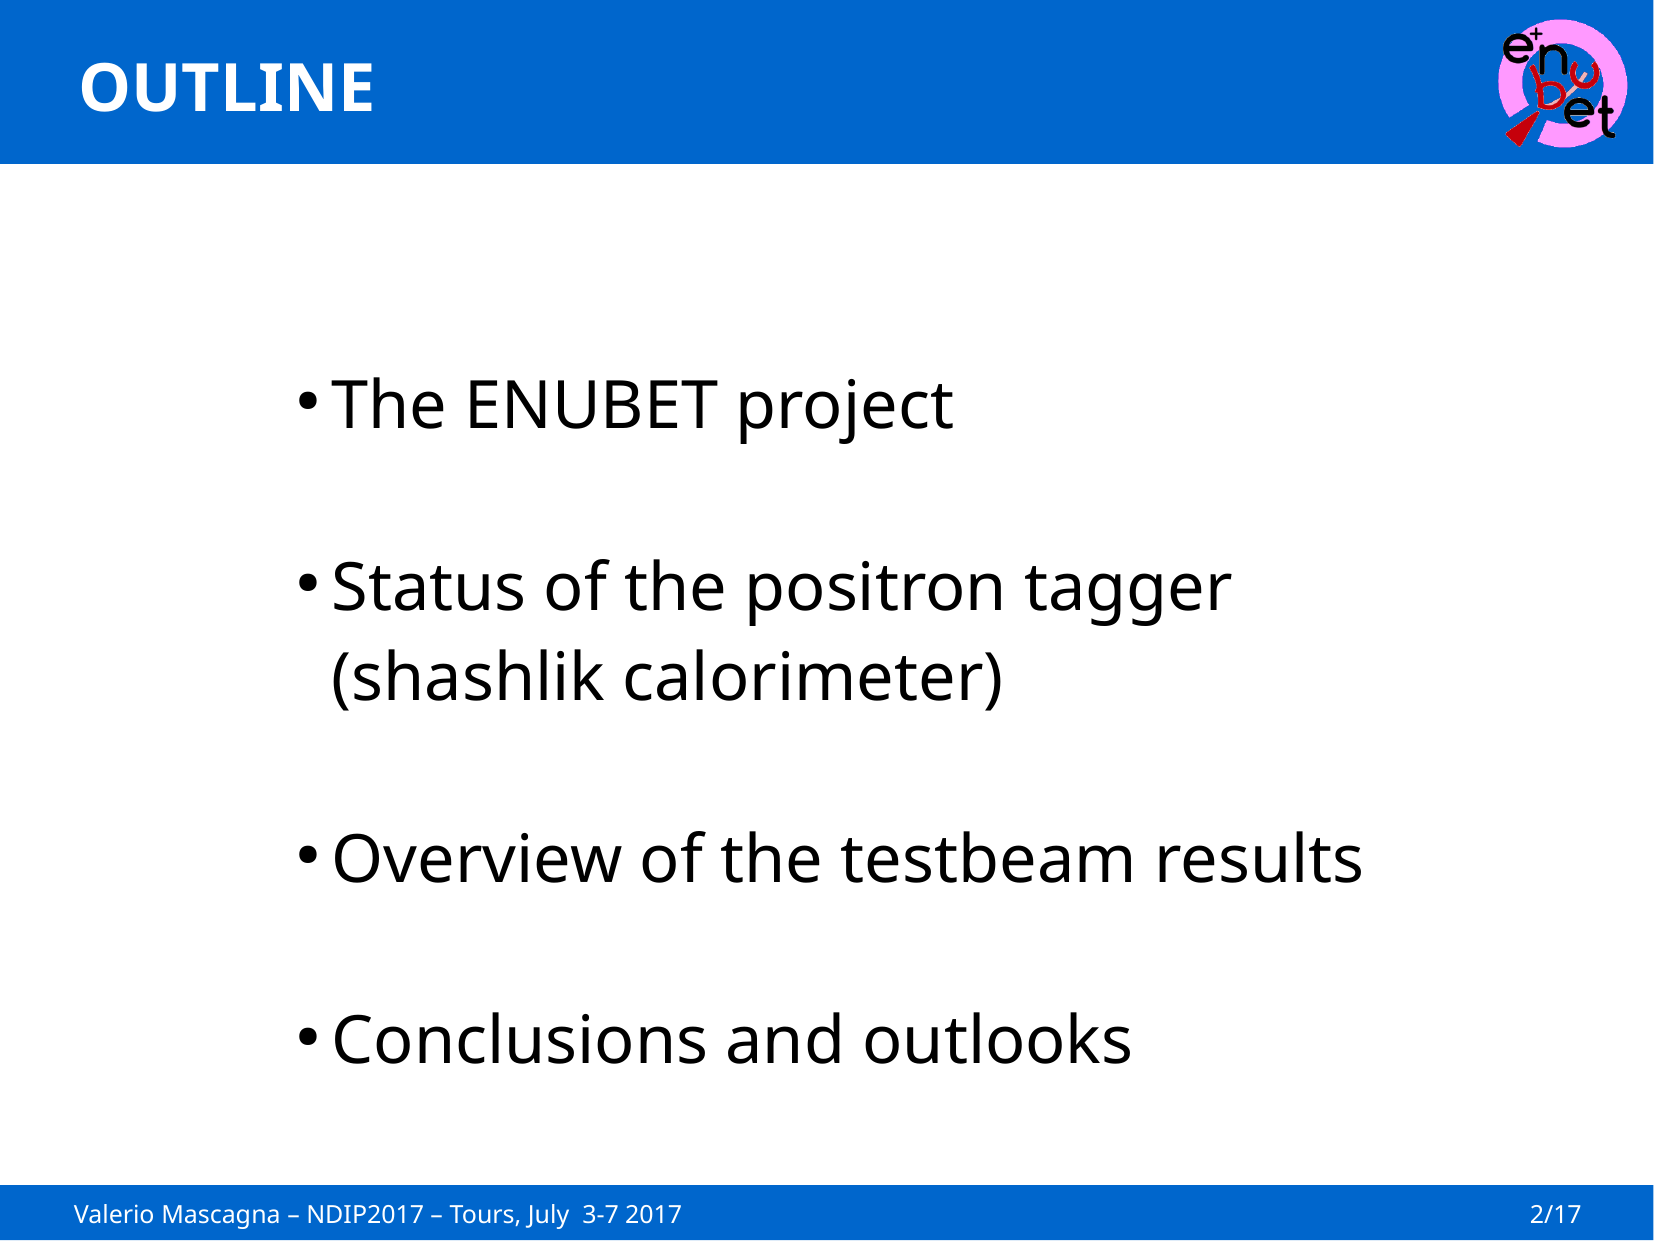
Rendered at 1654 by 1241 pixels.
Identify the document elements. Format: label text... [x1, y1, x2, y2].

picture [1494, 18, 1630, 150]
text_box OUTLINE [63, 32, 784, 123]
text_box The ENUBET project Status of the positron tagger (shashlik calorimeter) Overview of the testbeam results Conclusions and outlooks [281, 349, 1392, 1038]
